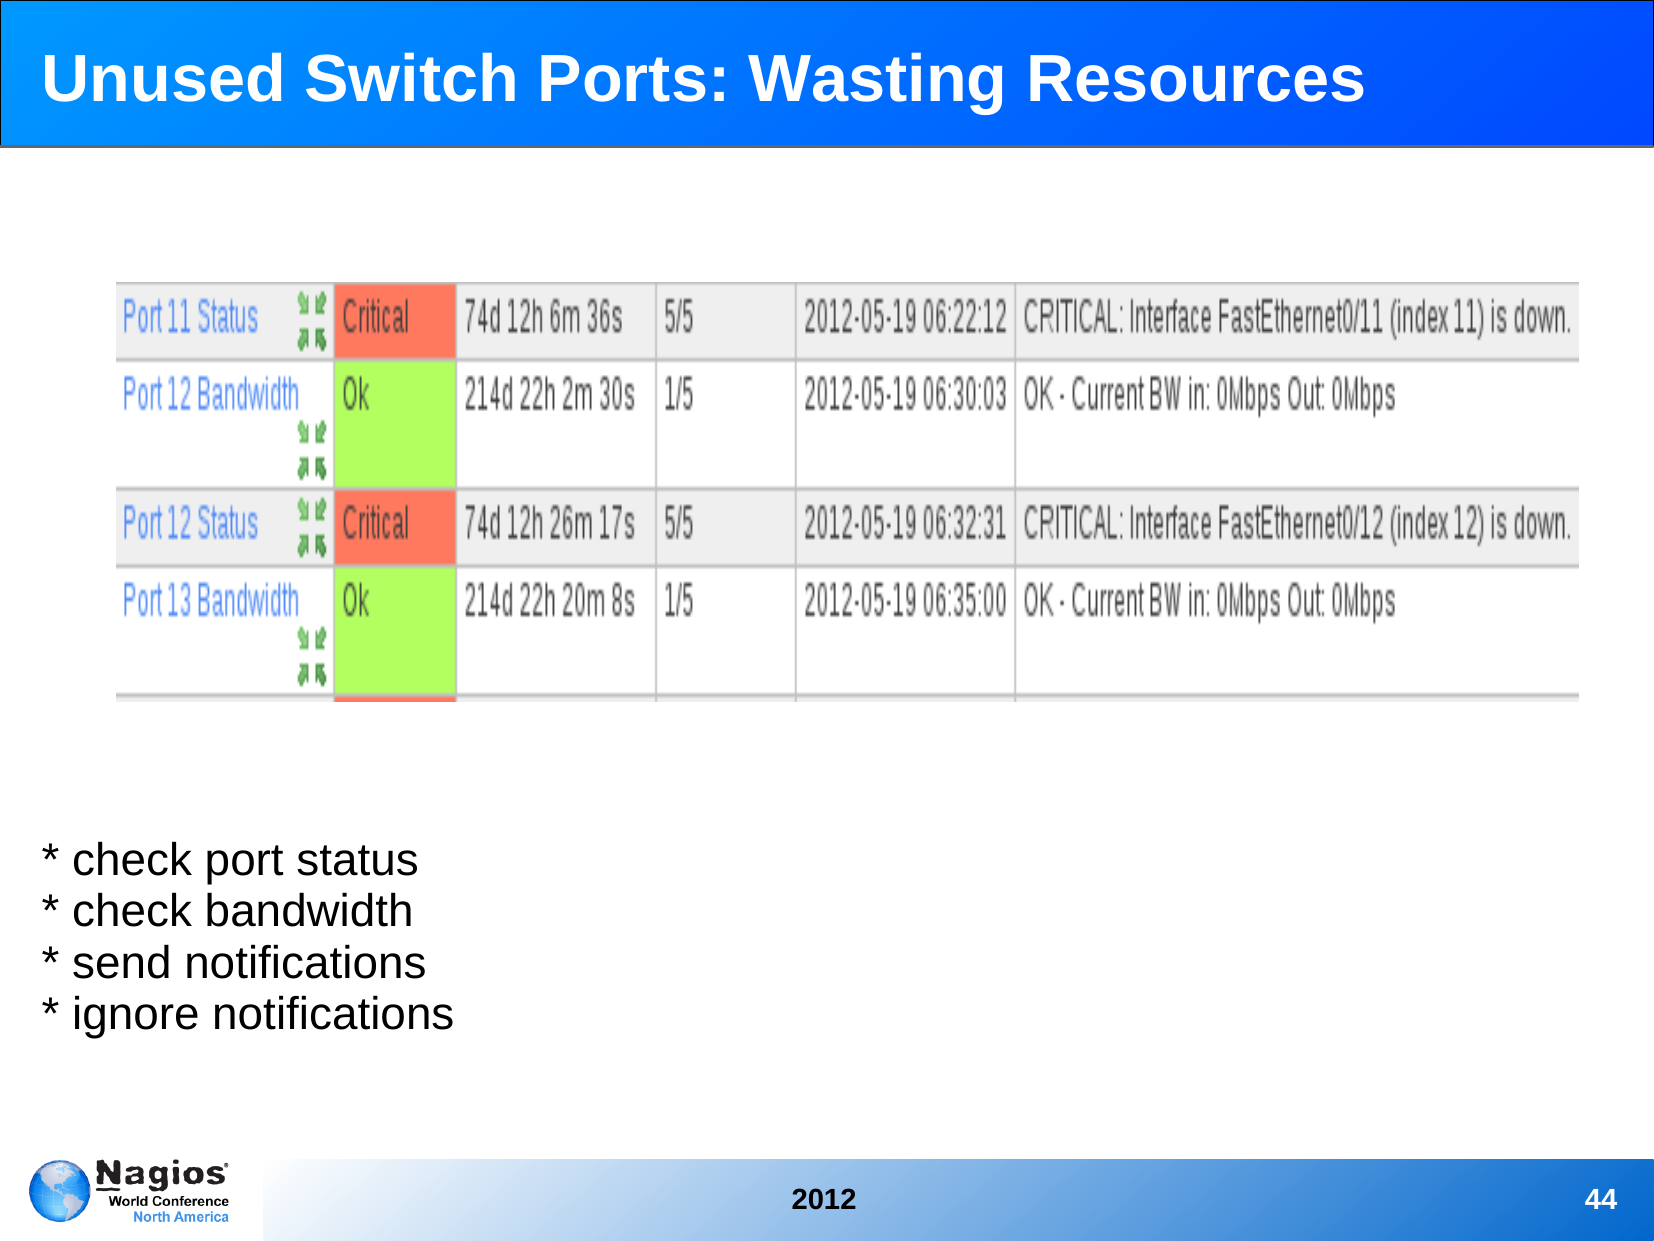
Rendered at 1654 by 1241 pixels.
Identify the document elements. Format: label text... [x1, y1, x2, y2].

picture [116, 282, 1579, 702]
picture [29, 1159, 229, 1235]
subtitle * check port status * check bandwidth * send notifications * ignore notifications [41, 808, 1560, 1065]
title Unused Switch Ports: Wasting Resources [41, 36, 1491, 120]
